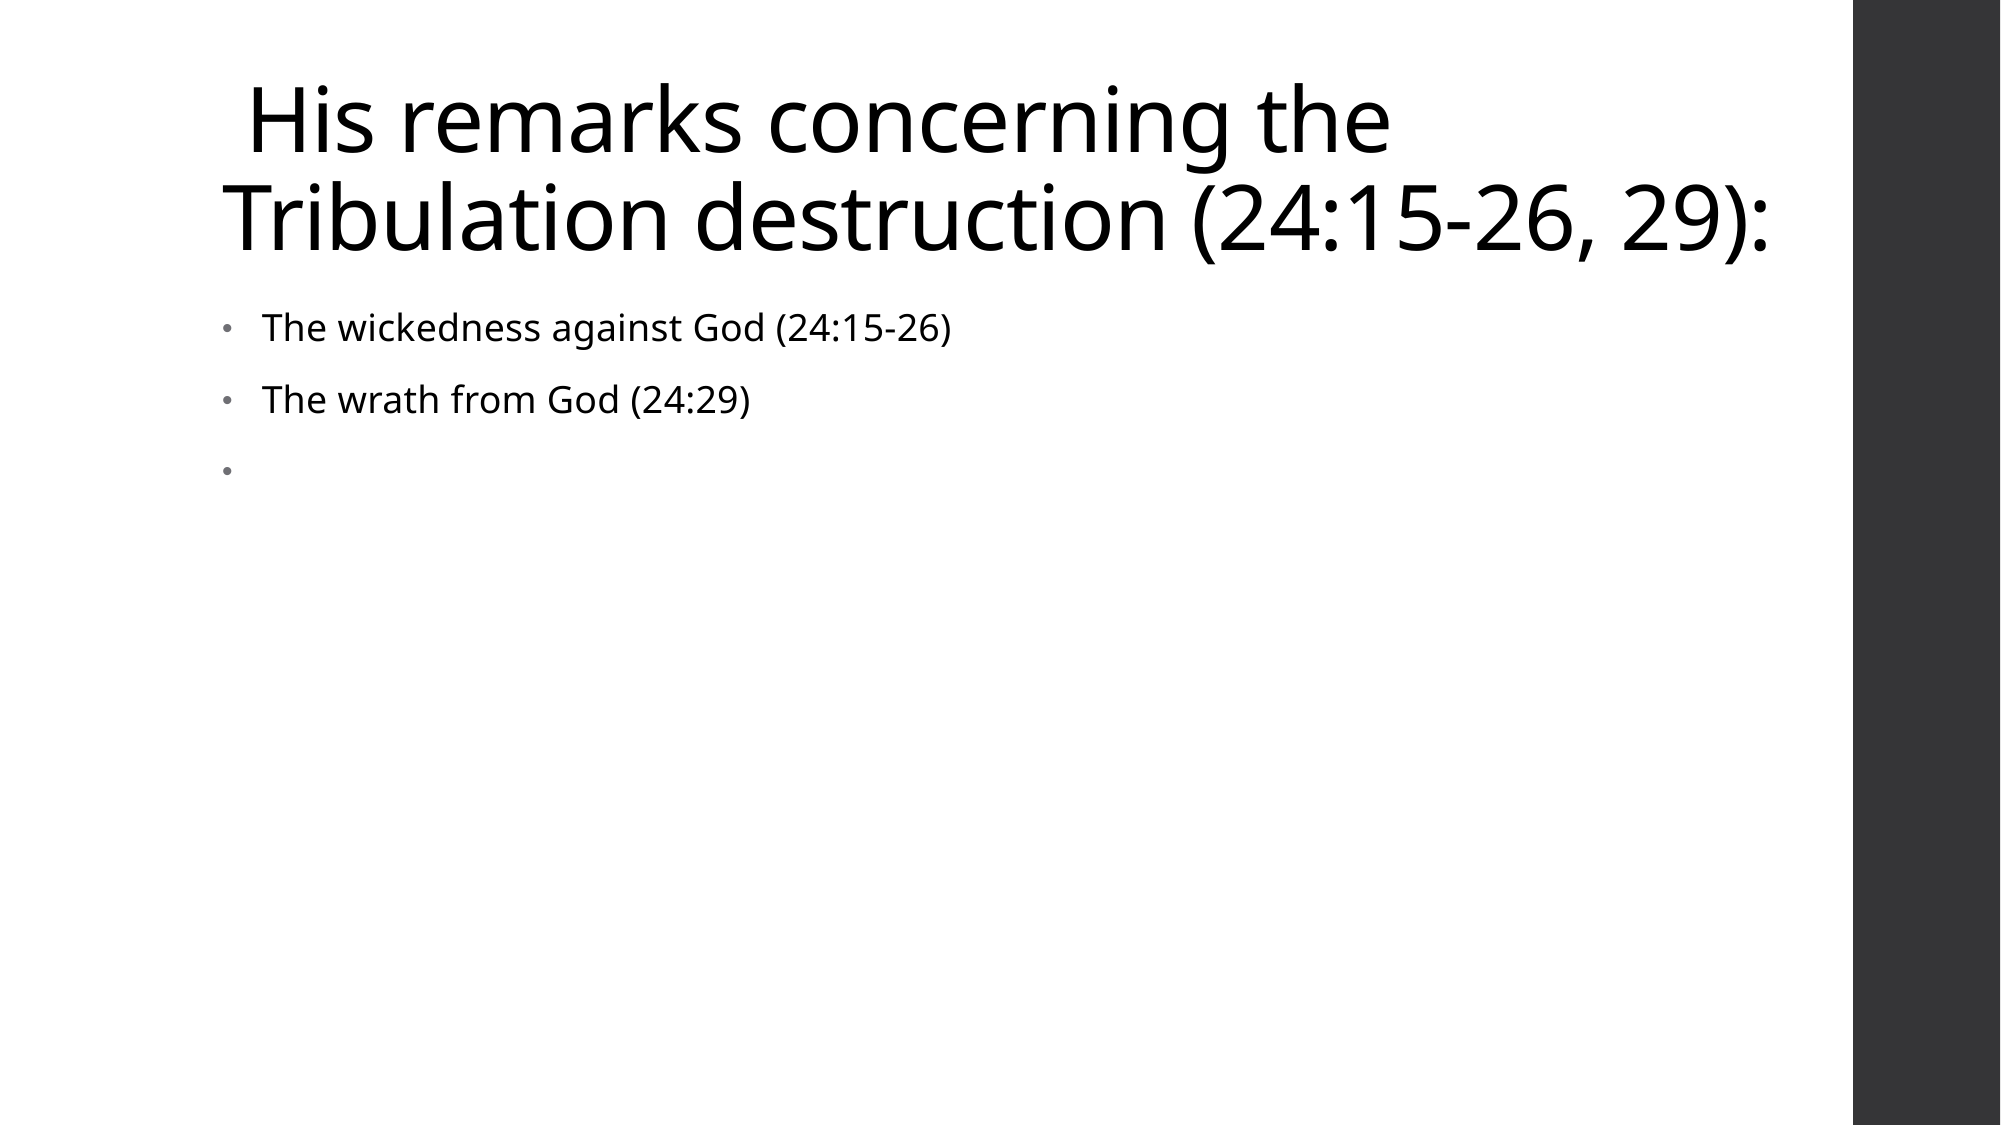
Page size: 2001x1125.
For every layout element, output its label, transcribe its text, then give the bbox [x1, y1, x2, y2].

title His remarks concerning the Tribulation destruction (24:15-26, 29): [206, 60, 1797, 278]
list The wickedness against God (24:15-26) The wrath from God (24:29) [206, 299, 1617, 1014]
